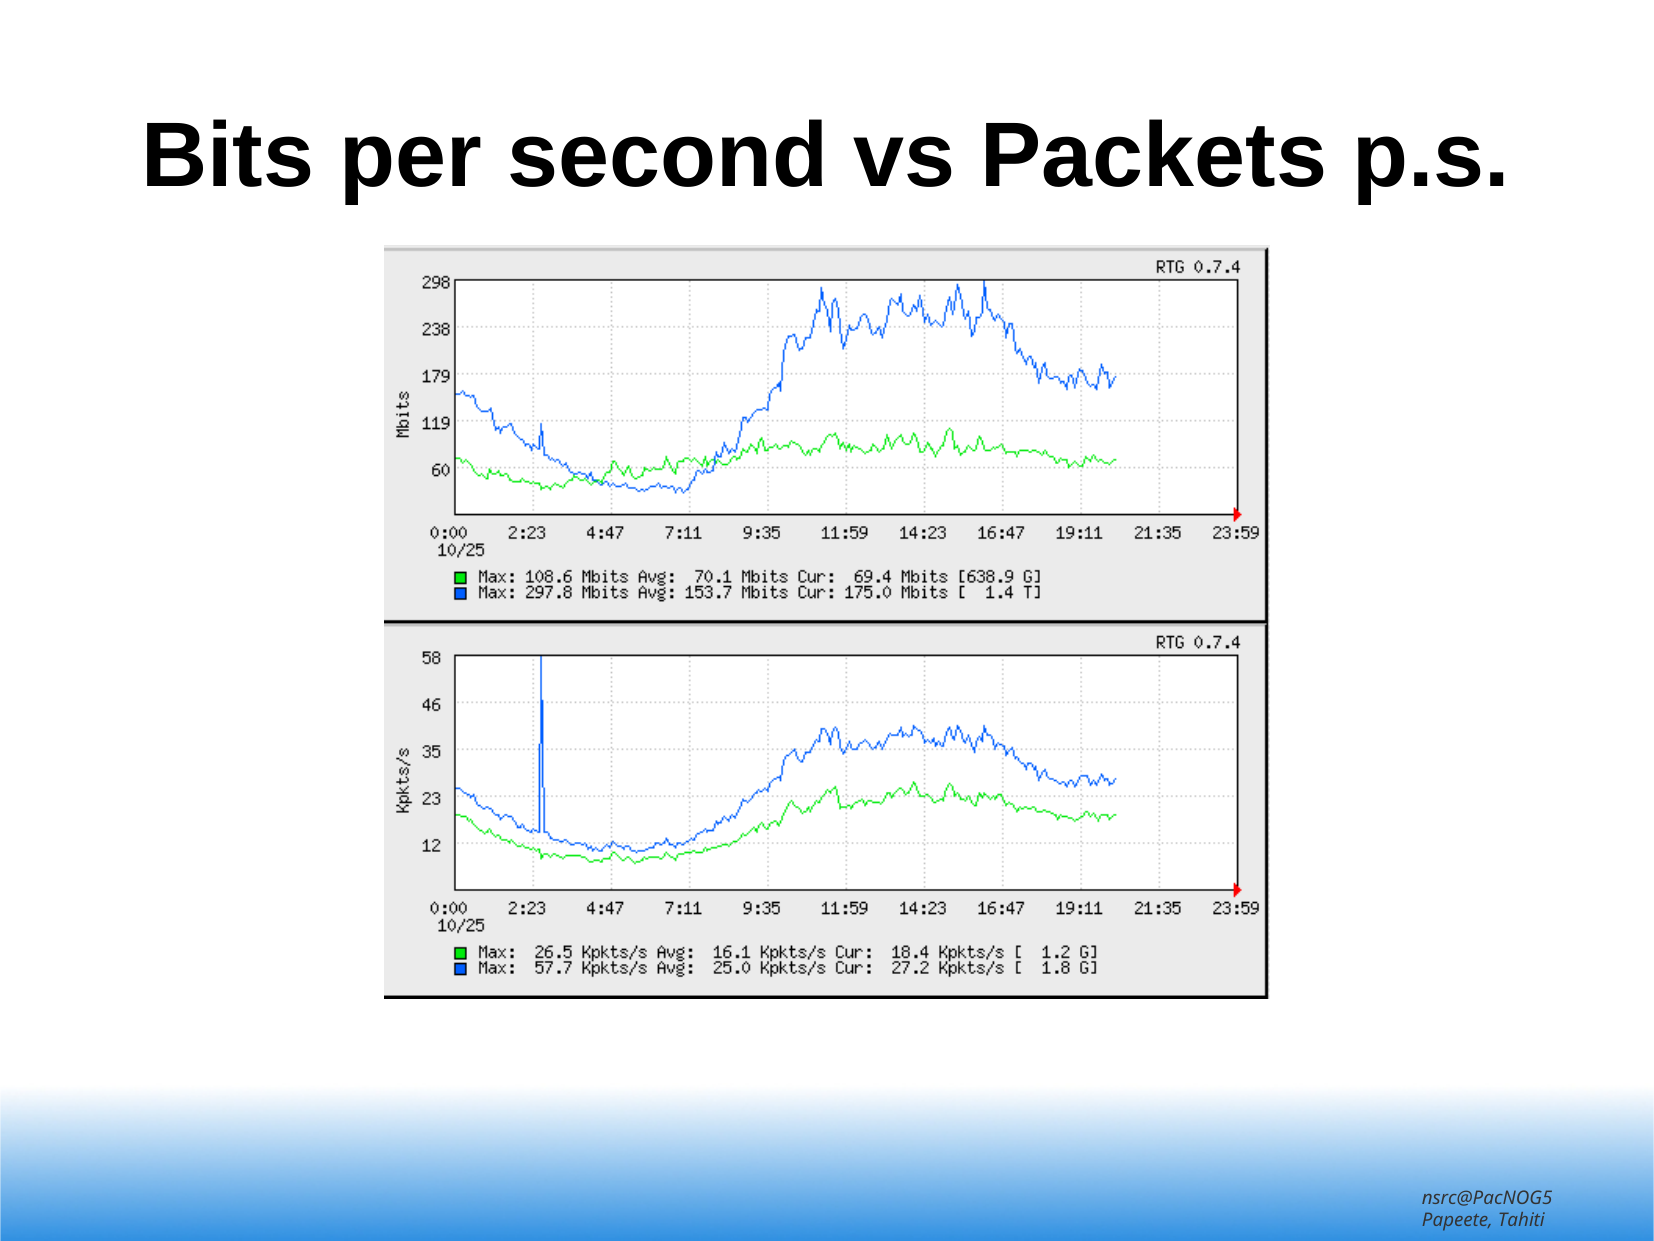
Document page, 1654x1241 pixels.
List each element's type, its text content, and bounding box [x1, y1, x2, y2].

title Bits per second vs Packets p.s. [82, 49, 1571, 257]
picture [384, 245, 1270, 999]
picture [0, 1083, 1654, 1241]
